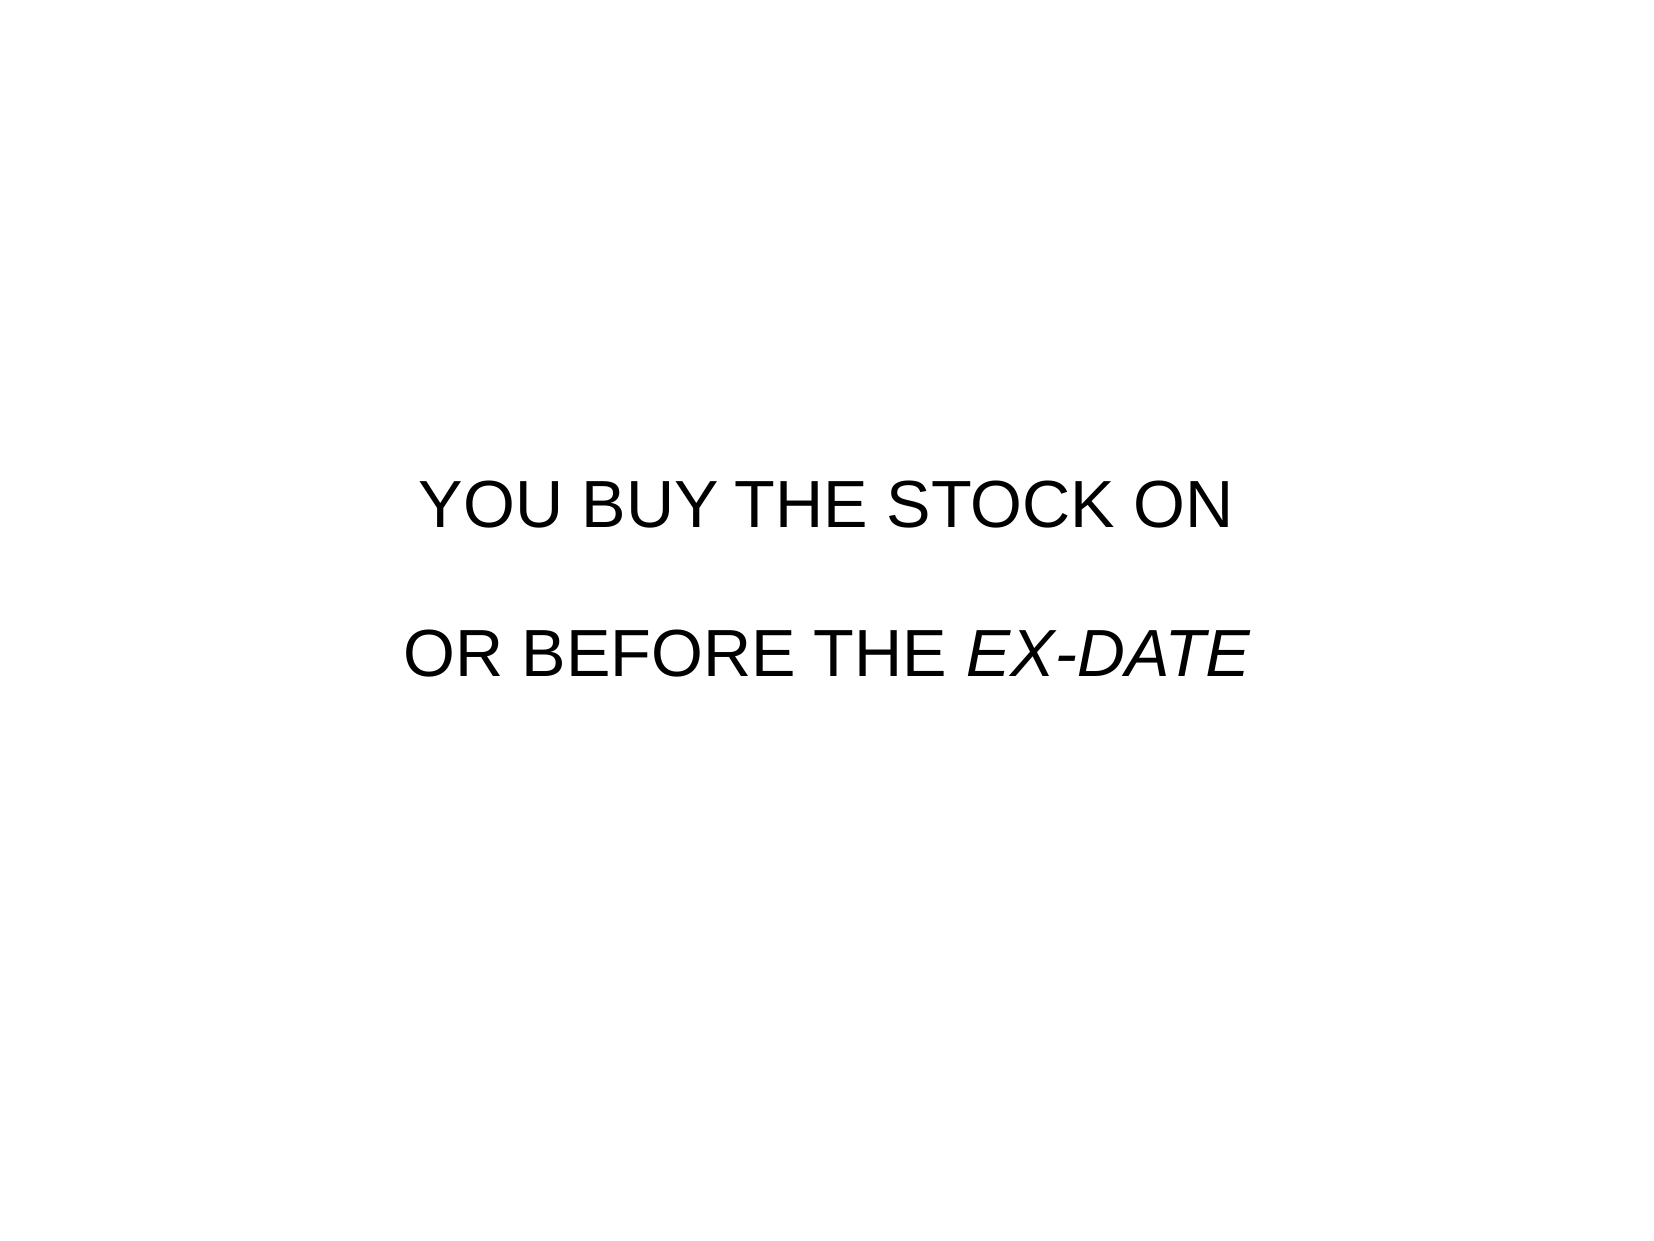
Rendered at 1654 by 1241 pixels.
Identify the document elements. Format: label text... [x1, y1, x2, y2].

subtitle YOU BUY THE STOCK ON OR BEFORE THE EX-DATE [82, 49, 1571, 1109]
